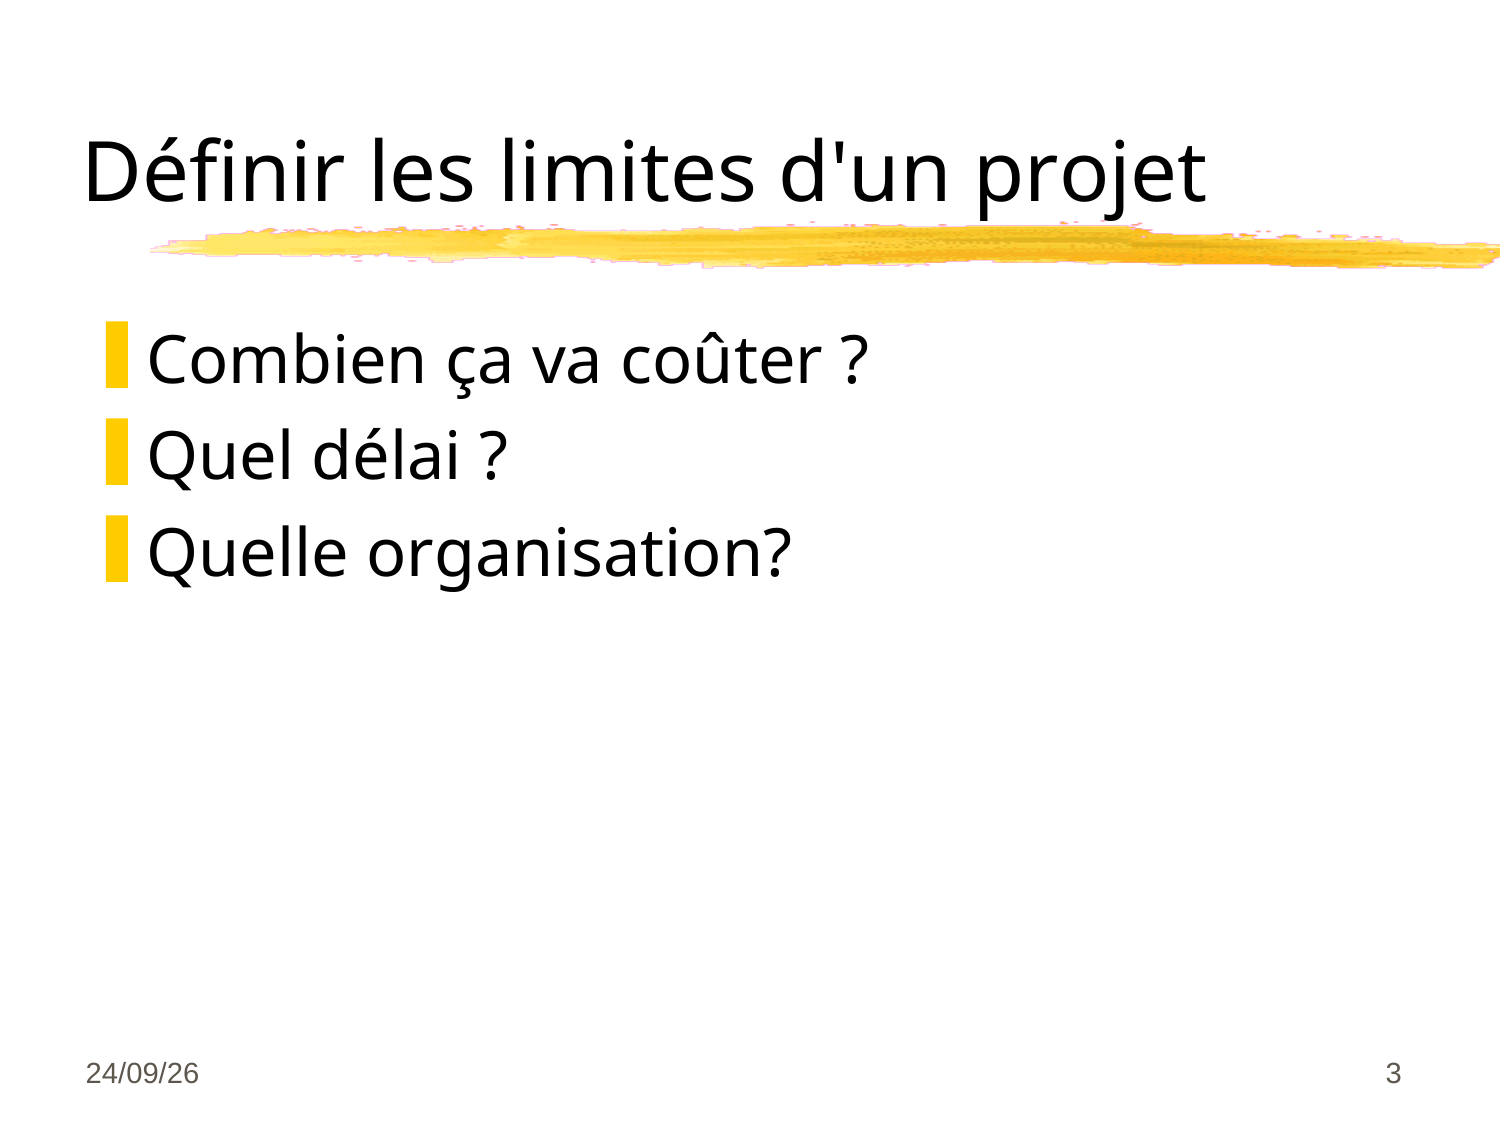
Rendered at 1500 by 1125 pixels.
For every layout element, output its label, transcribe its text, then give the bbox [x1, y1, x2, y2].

picture [150, 215, 1500, 279]
text_box <numéro> [1104, 1021, 1417, 1097]
title Définir les limites d'un projet [66, 37, 1342, 225]
list Combien ça va coûter ? Quel délai ? Quelle organisation? [74, 309, 1417, 994]
text_box 20/01/15 [70, 1021, 384, 1097]
